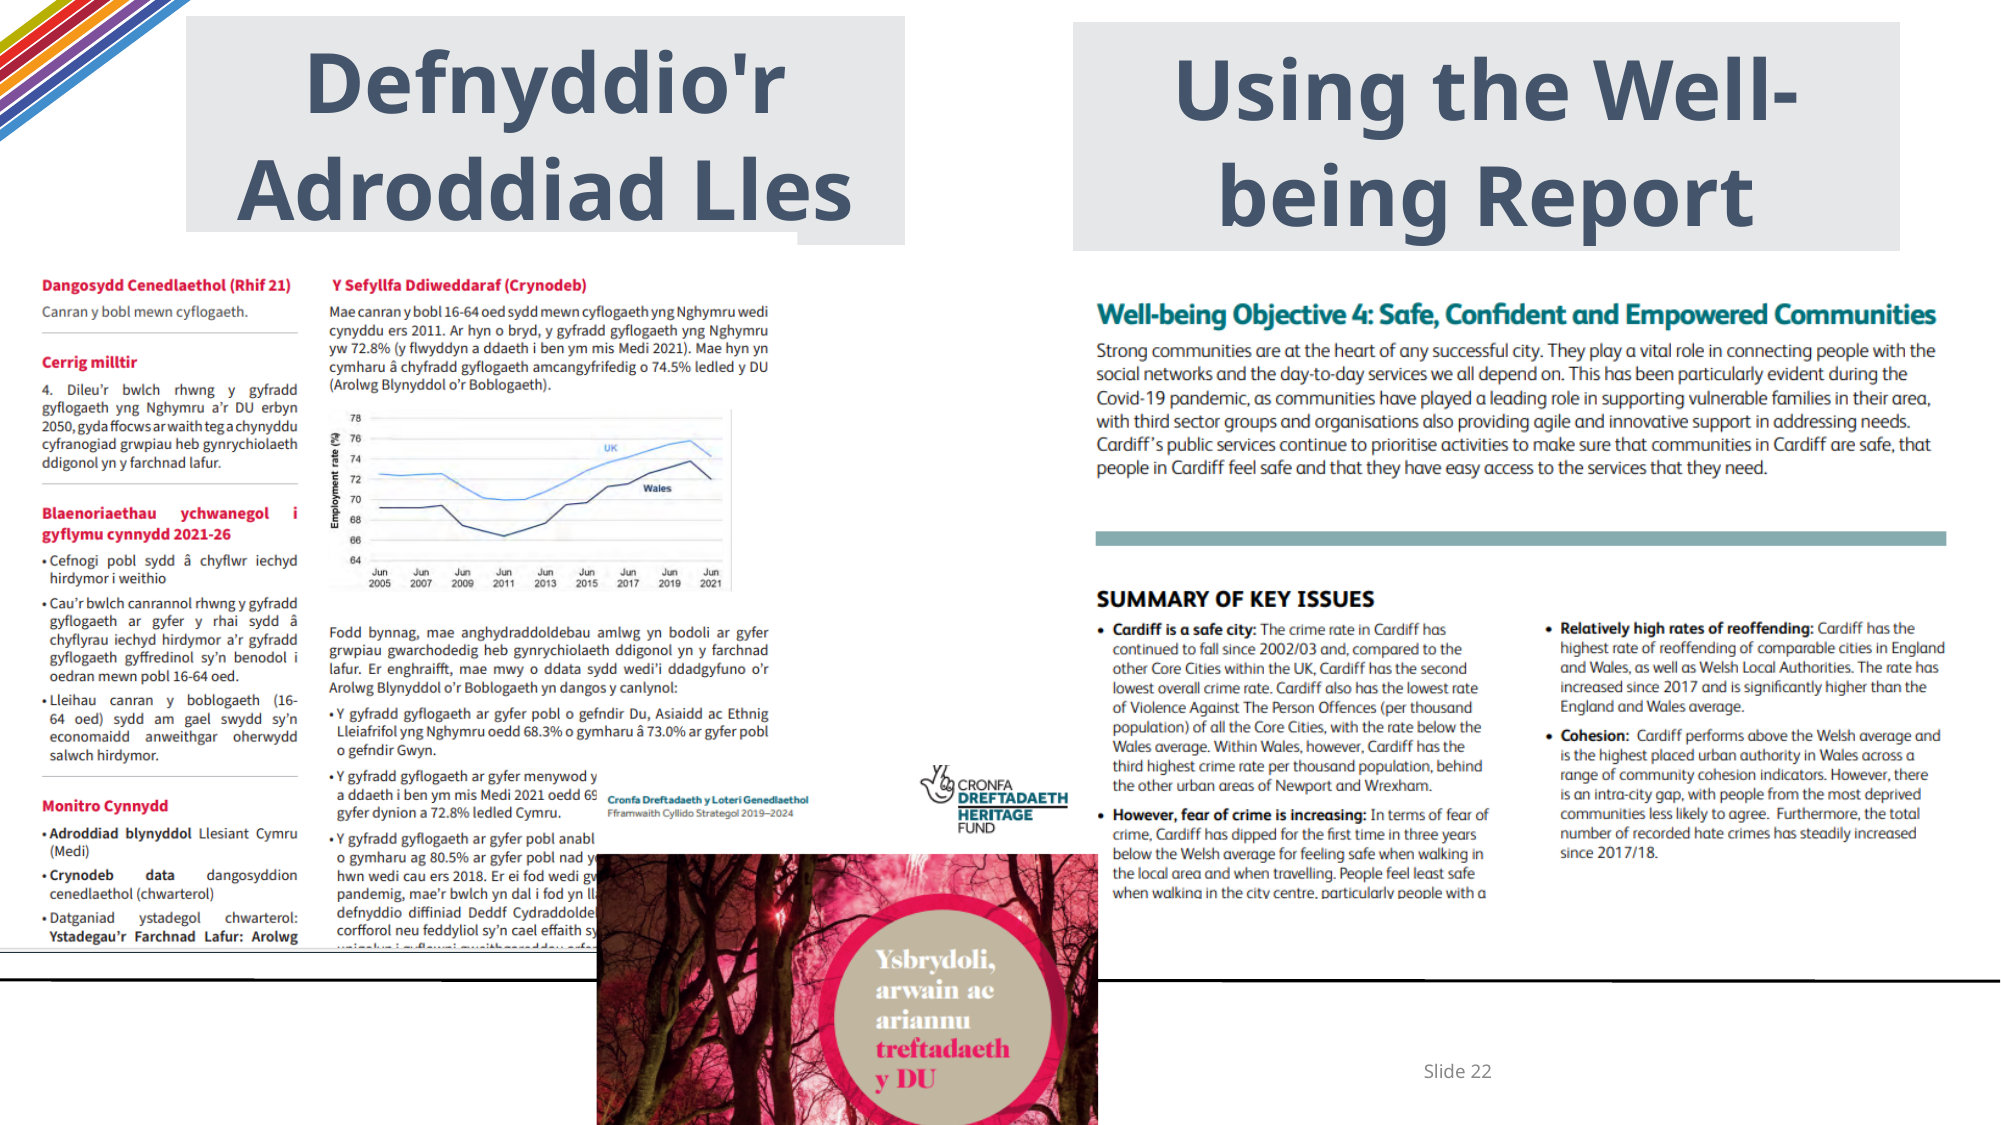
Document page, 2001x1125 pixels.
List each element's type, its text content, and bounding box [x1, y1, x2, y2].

text_box Using the Well-being Report [1073, 22, 1900, 251]
picture [0, 232, 1974, 1125]
text_box Defnyddio'r Adroddiad Lles [186, 16, 905, 245]
